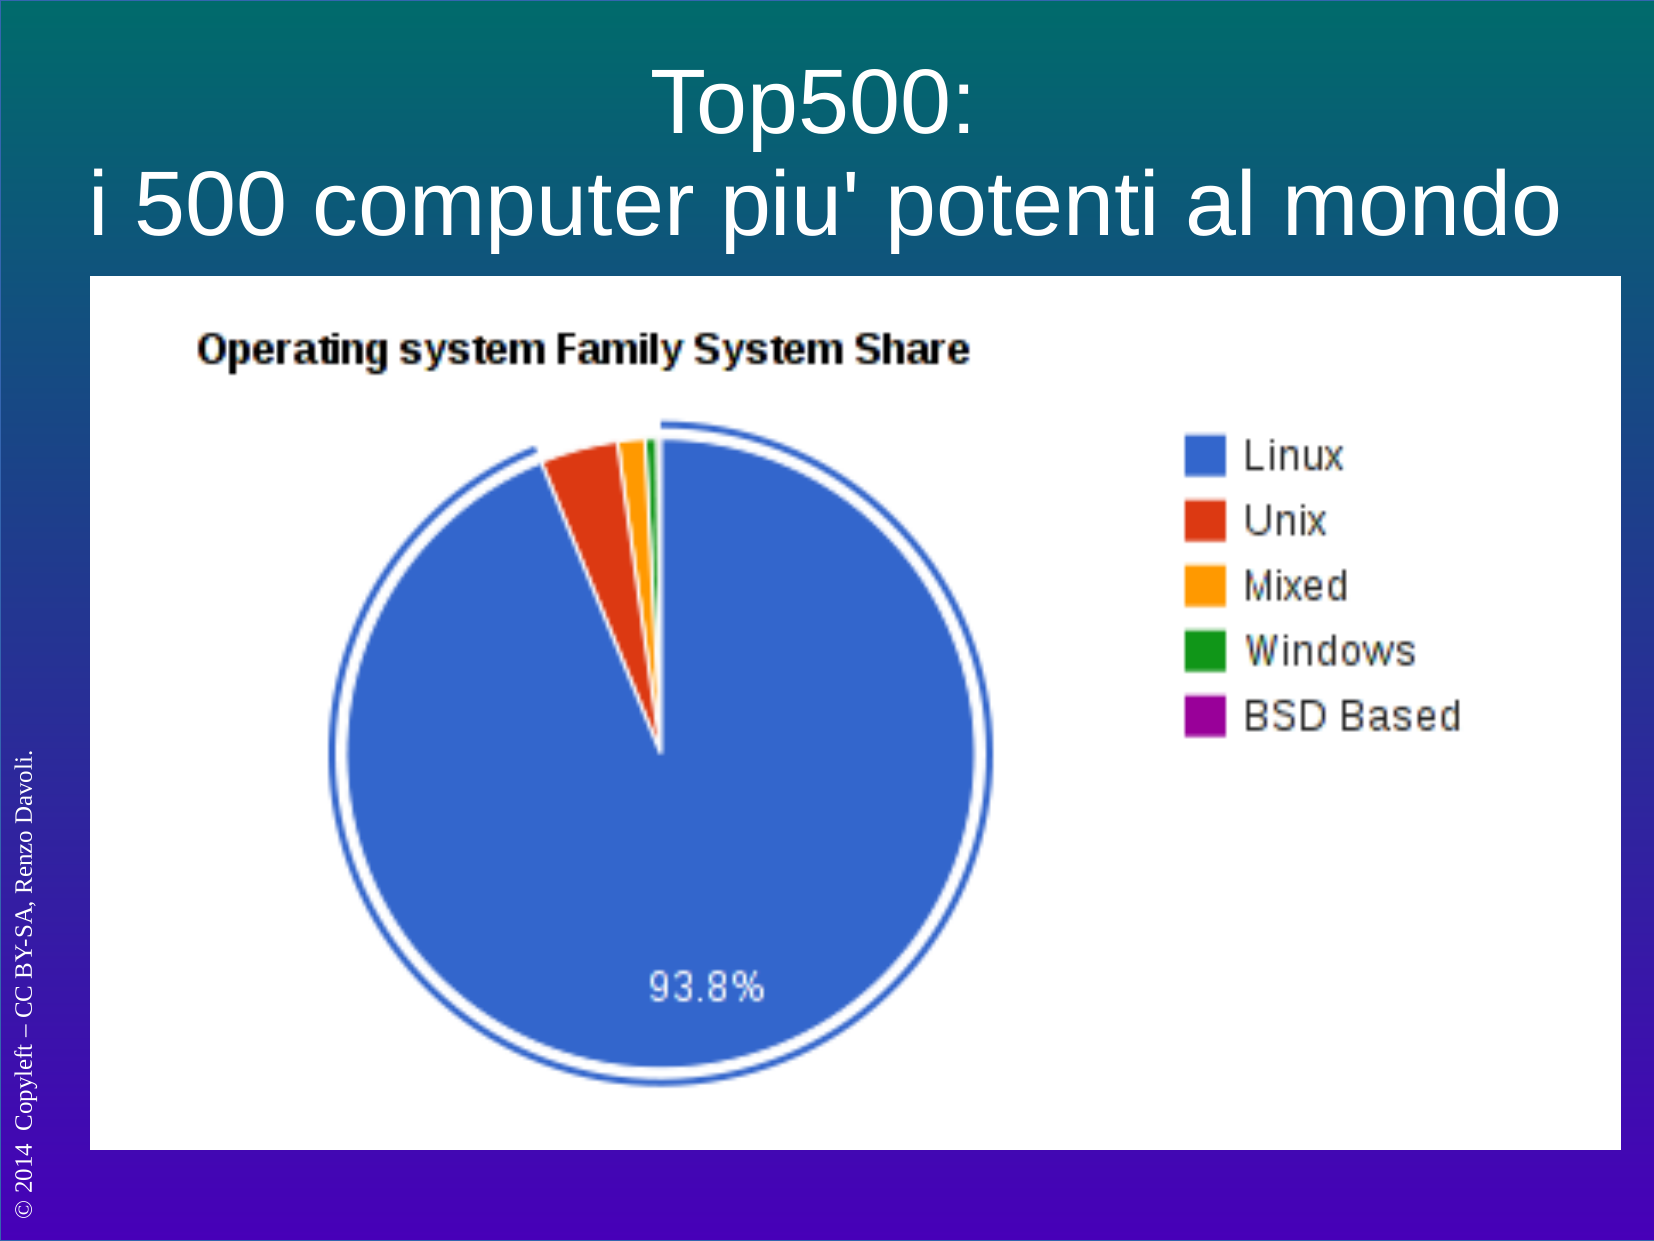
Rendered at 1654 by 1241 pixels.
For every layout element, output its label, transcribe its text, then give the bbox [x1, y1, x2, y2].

title Top500: i 500 computer piu' potenti al mondo [82, 49, 1571, 257]
picture [90, 276, 1621, 1150]
